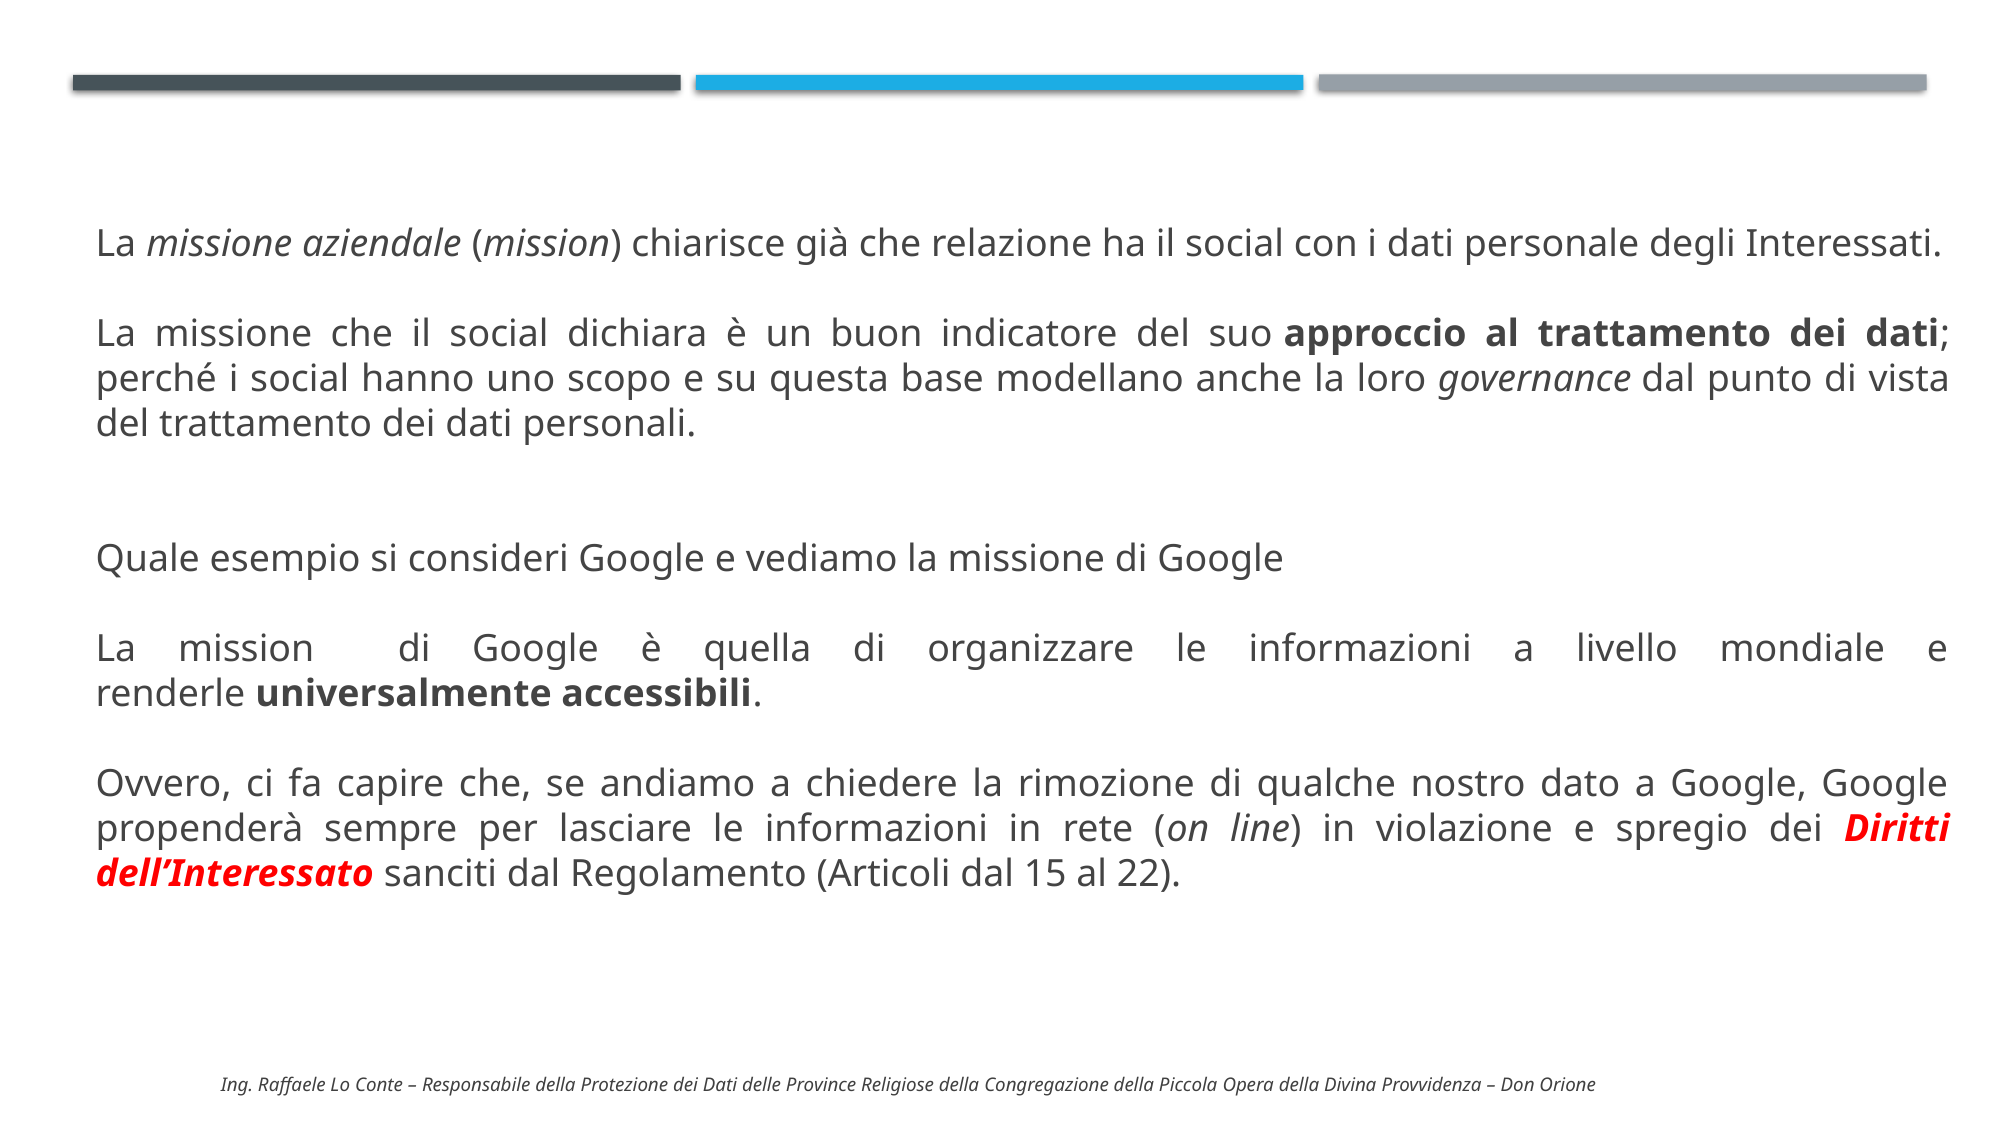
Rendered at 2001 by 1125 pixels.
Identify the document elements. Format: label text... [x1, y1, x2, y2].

slide_number Ing. Raffaele Lo Conte – Responsabile della Protezione dei Dati delle Province Religiose della Congregazione della Piccola Opera della Divina Provvidenza – Don Orione [100, 1053, 1715, 1114]
text_box La missione aziendale (mission) chiarisce già che relazione ha il social con i dati personale degli Interessati. La missione che il social dichiara è un buon indicatore del suo approccio al trattamento dei dati; perché i social hanno uno scopo e su questa base modellano anche la loro governance dal punto di vista del trattamento dei dati personali. Quale esempio si consideri Google e vediamo la missione di Google La mission di Google è quella di organizzare le informazioni a livello mondiale e renderle universalmente accessibili. Ovvero, ci fa capire che, se andiamo a chiedere la rimozione di qualche nostro dato a Google, Google propenderà sempre per lasciare le informazioni in rete (on line) in violazione e spregio dei Diritti dell’Interessato sanciti dal Regolamento (Articoli dal 15 al 22). [80, 211, 1965, 901]
